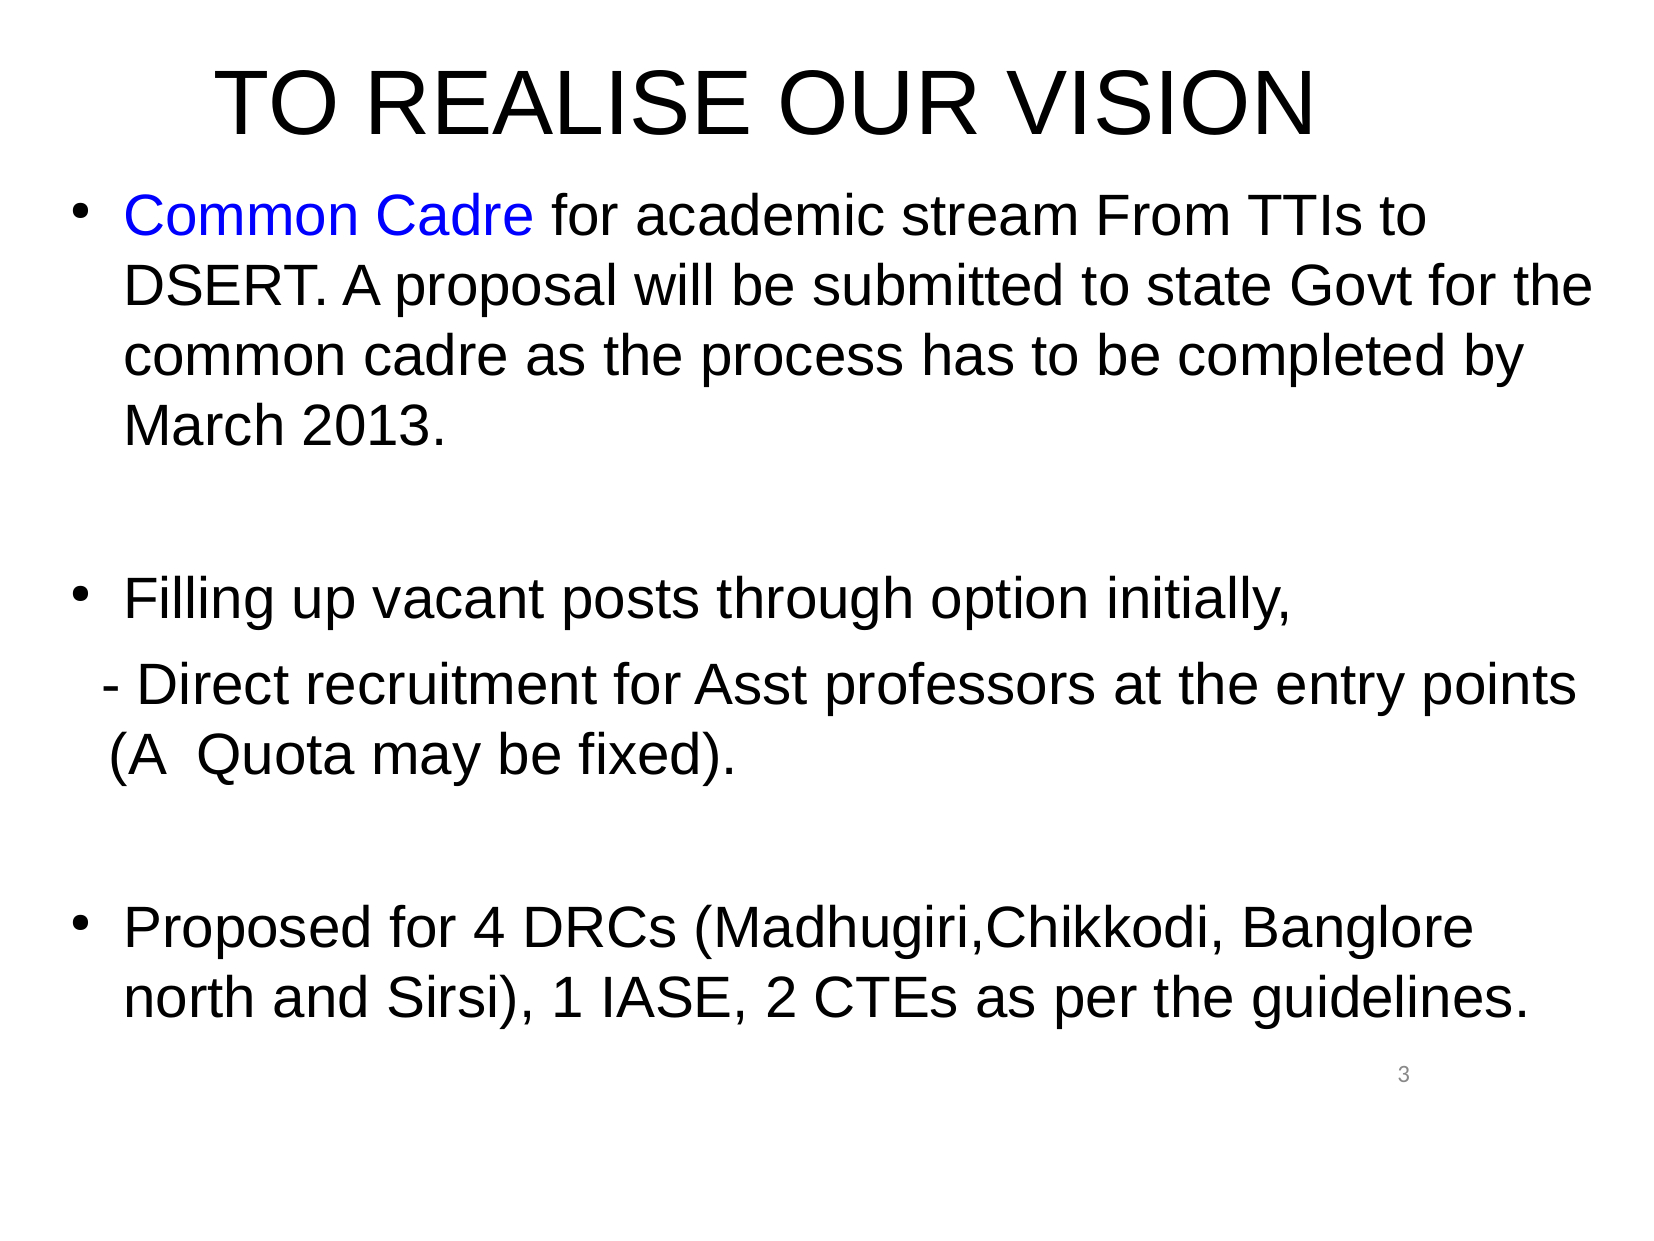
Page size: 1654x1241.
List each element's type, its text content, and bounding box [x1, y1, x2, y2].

title TO REALISE OUR VISION [75, 20, 1426, 170]
text_box <number> [1074, 1042, 1426, 1103]
list Common Cadre for academic stream From TTIs to DSERT. A proposal will be submitted to state Govt for the common cadre as the process has to be completed by March 2013. Filling up vacant posts through option initially, - Direct recruitment for Asst professors at the entry points (A Quota may be fixed). Proposed for 4 DRCs (Madhugiri,Chikkodi, Banglore north and Sirsi), 1 IASE, 2 CTEs as per the guidelines. [37, 170, 1619, 1075]
